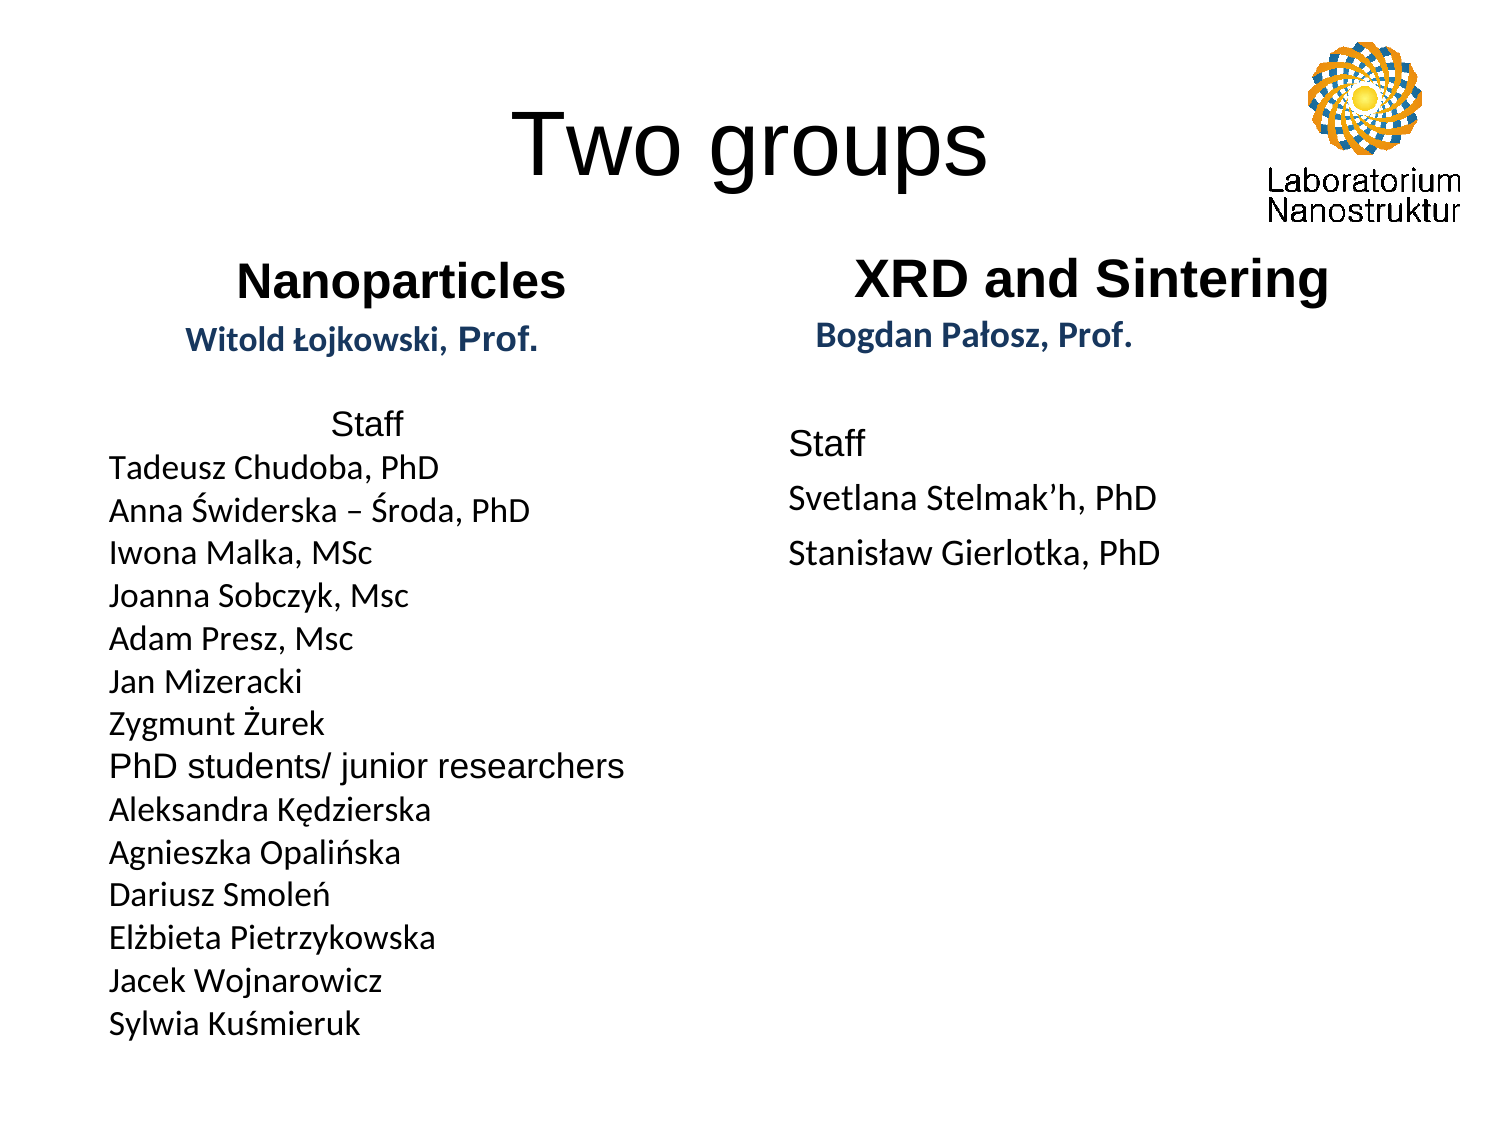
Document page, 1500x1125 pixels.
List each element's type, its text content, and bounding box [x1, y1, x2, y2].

picture [1269, 42, 1460, 222]
list Nanoparticles [70, 240, 734, 316]
title Two groups [75, 76, 1269, 202]
list Witold Łojkowski, Prof. Staff Tadeusz Chudoba, PhD Anna Świderska – Środa, PhD Iwona Malka, MSc Joanna Sobczyk, Msc Adam Presz, Msc Jan Mizeracki Zygmunt Żurek PhD students/ junior researchers Aleksandra Kędzierska Agnieszka Opalińska Dariusz Smoleń Elżbieta Pietrzykowska Jacek Wojnarowicz Sylwia Kuśmieruk [93, 316, 757, 1125]
list XRD and Sintering [761, 235, 1425, 316]
list Bogdan Pałosz, Prof. Staff Svetlana Stelmak’h, PhD Stanisław Gierlotka, PhD [773, 302, 1437, 744]
